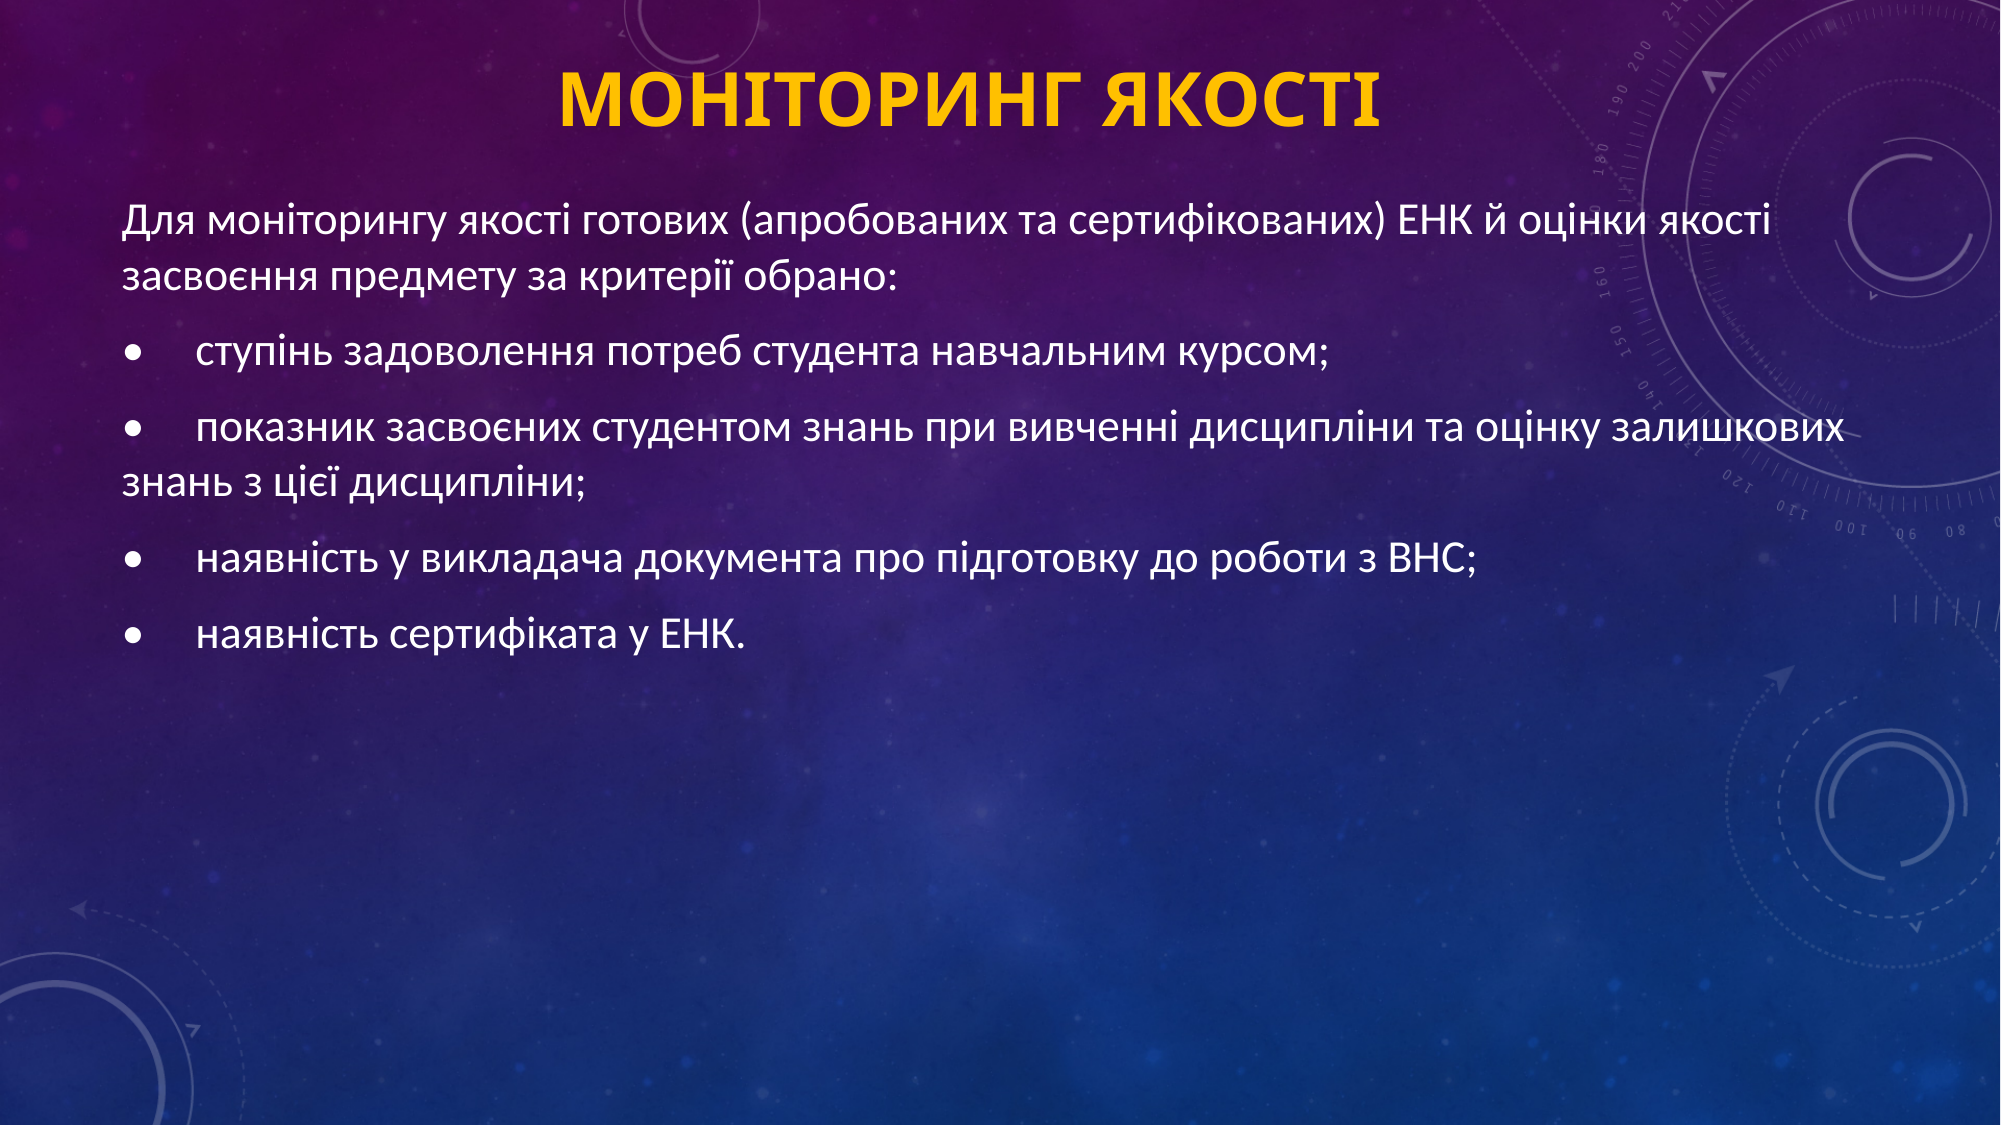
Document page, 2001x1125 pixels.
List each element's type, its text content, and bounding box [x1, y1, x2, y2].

title МОНІТОРИНГ ЯКОСТІ [138, 28, 1801, 164]
list Для моніторингу якості готових (апробованих та сертифікованих) ЕНК й оцінки якості засвоєння предмету за критерії обрано: • ступінь задоволення потреб студента навчальним курсом; • показник засвоєних студентом знань при вивченні дисципліни та оцінку залишкових знань з цієї дисципліни; • наявність у викладача документа про підготовку до роботи з ВНС; • наявність сертифіката у ЕНК. [106, 181, 1885, 1076]
picture [0, 0, 2001, 1125]
